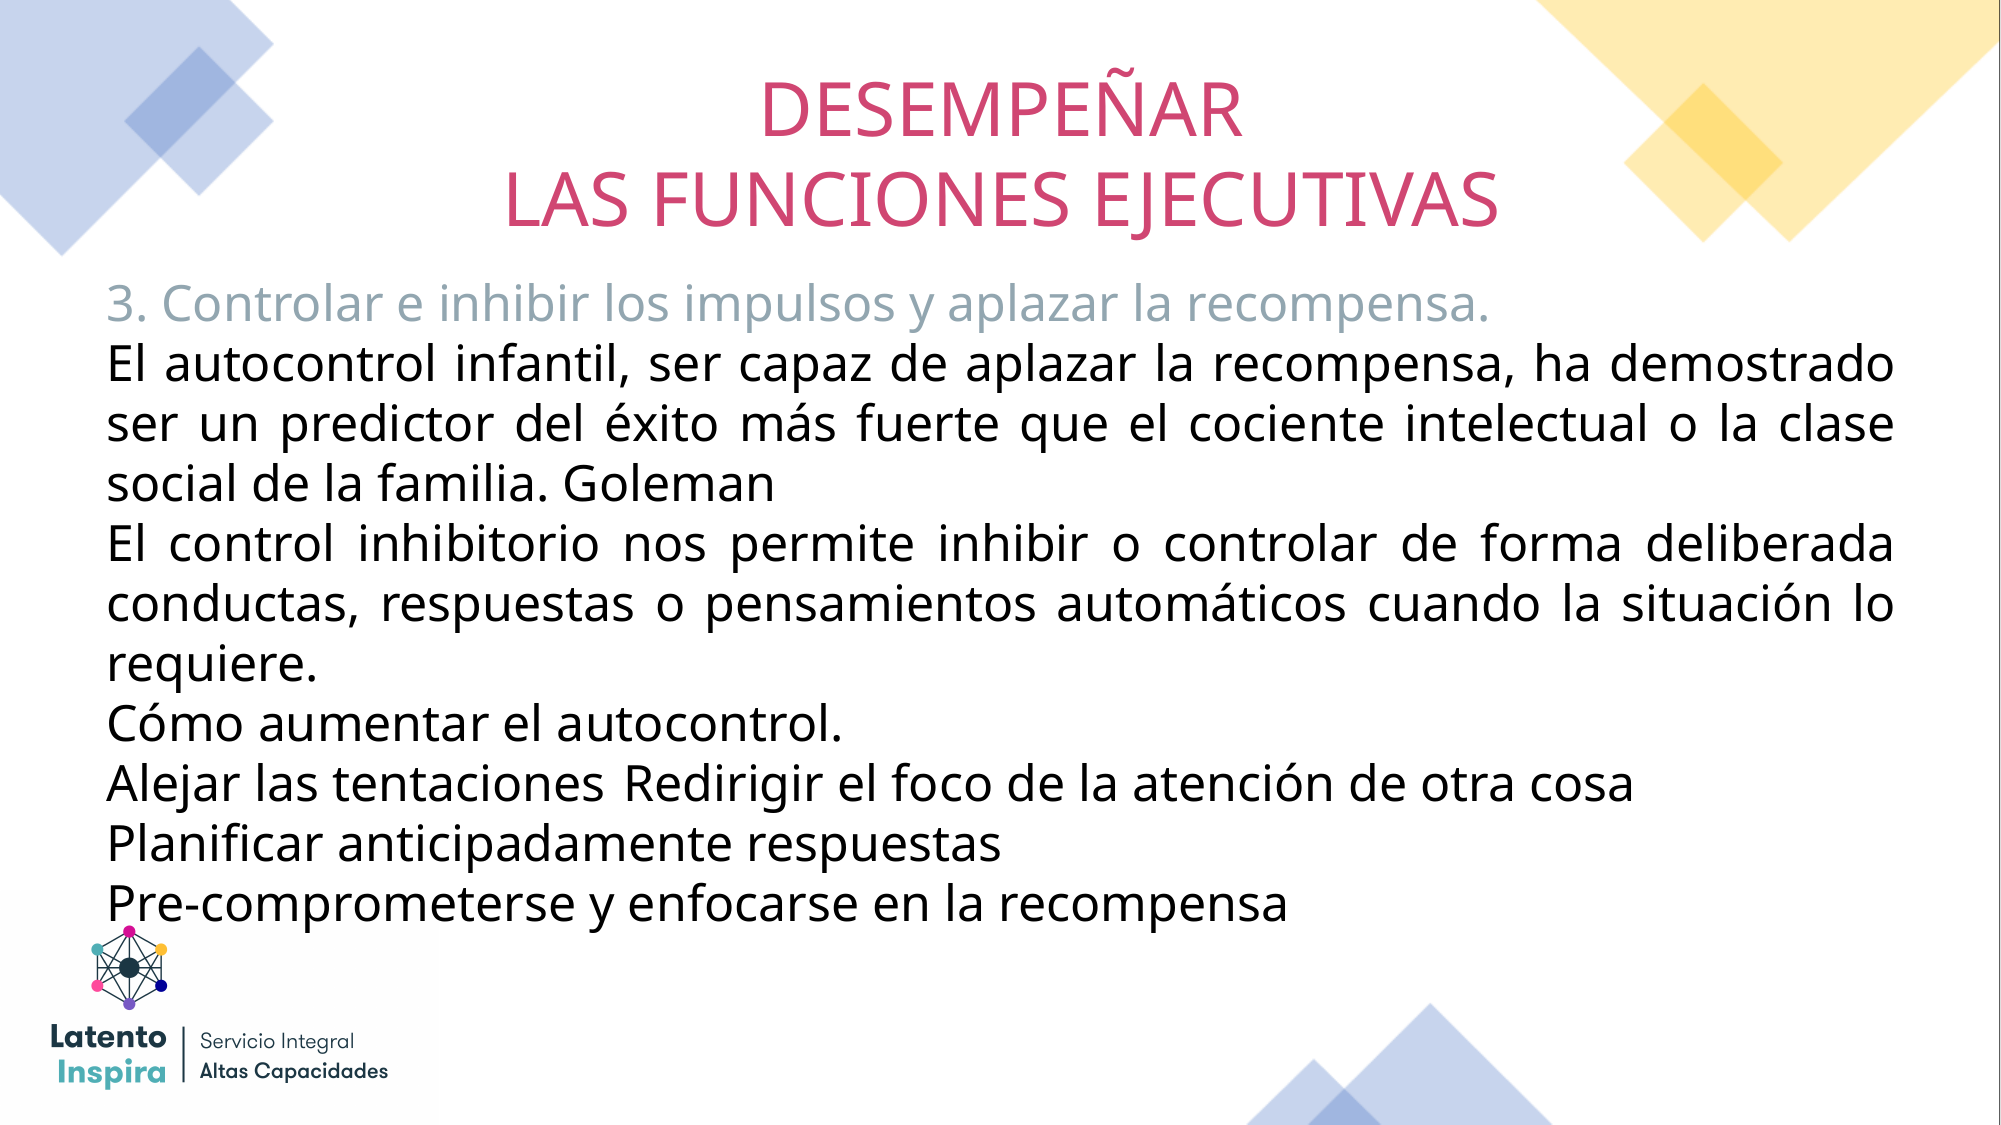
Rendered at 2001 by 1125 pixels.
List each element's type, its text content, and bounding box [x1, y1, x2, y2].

picture [0, 0, 2001, 1125]
text_box DESEMPEÑAR LAS FUNCIONES EJECUTIVAS 3. Controlar e inhibir los impulsos y aplazar la recompensa. El autocontrol infantil, ser capaz de aplazar la recompensa, ha demostrado ser un predictor del éxito más fuerte que el cociente intelectual o la clase social de la familia. Goleman El control inhibitorio nos permite inhibir o controlar de forma deliberada conductas, respuestas o pensamientos automáticos cuando la situación lo requiere. Cómo aumentar el autocontrol. Alejar las tentaciones Redirigir el foco de la atención de otra cosa Planificar anticipadamente respuestas Pre-comprometerse y enfocarse en la recompensa [91, 53, 1912, 939]
